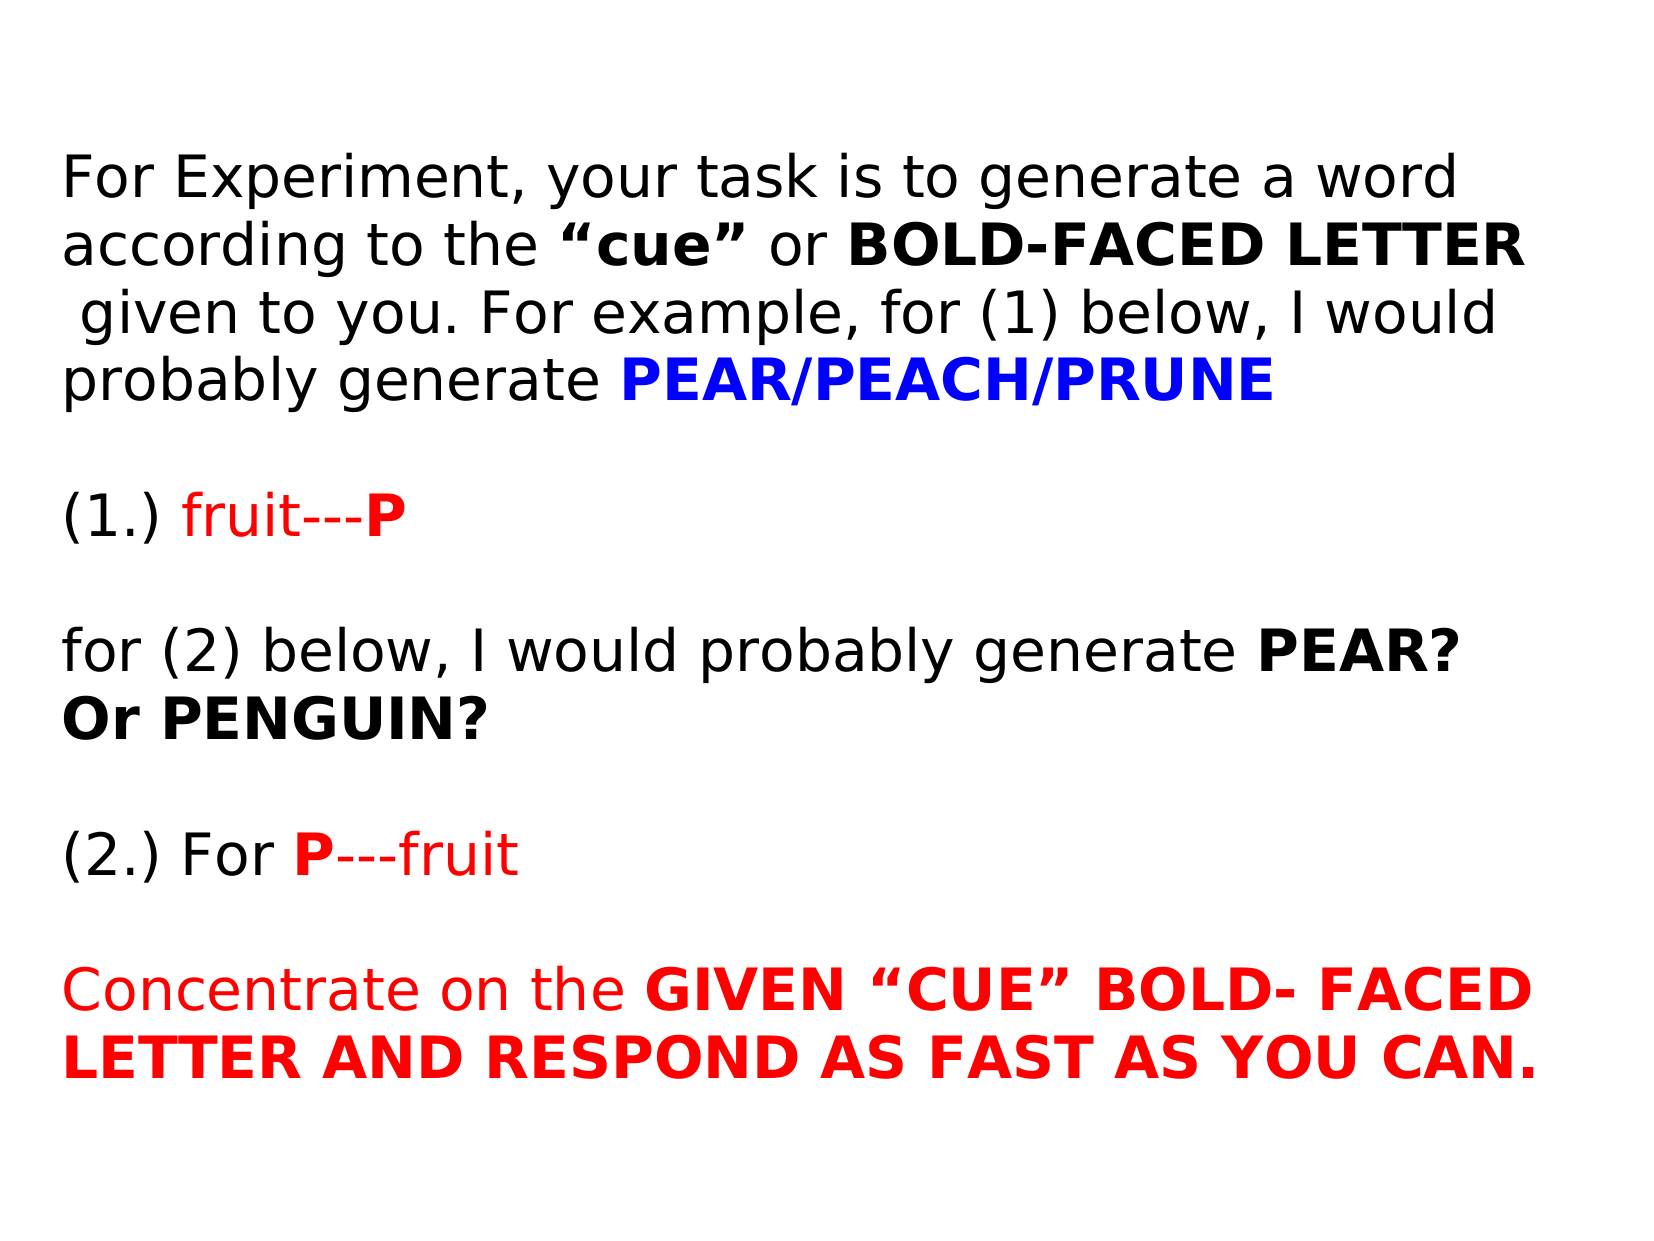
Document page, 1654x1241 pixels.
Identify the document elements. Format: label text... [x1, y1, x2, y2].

subtitle For Experiment, your task is to generate a word according to the “cue” or BOLD-FACED LETTER given to you. For example, for (1) below, I would probably generate PEAR/PEACH/PRUNE (1.) fruit---P for (2) below, I would probably generate PEAR? Or PENGUIN? (2.) For P---fruit Concentrate on the GIVEN “CUE” BOLD- FACED LETTER AND RESPOND AS FAST AS YOU CAN. [61, 141, 1544, 1095]
